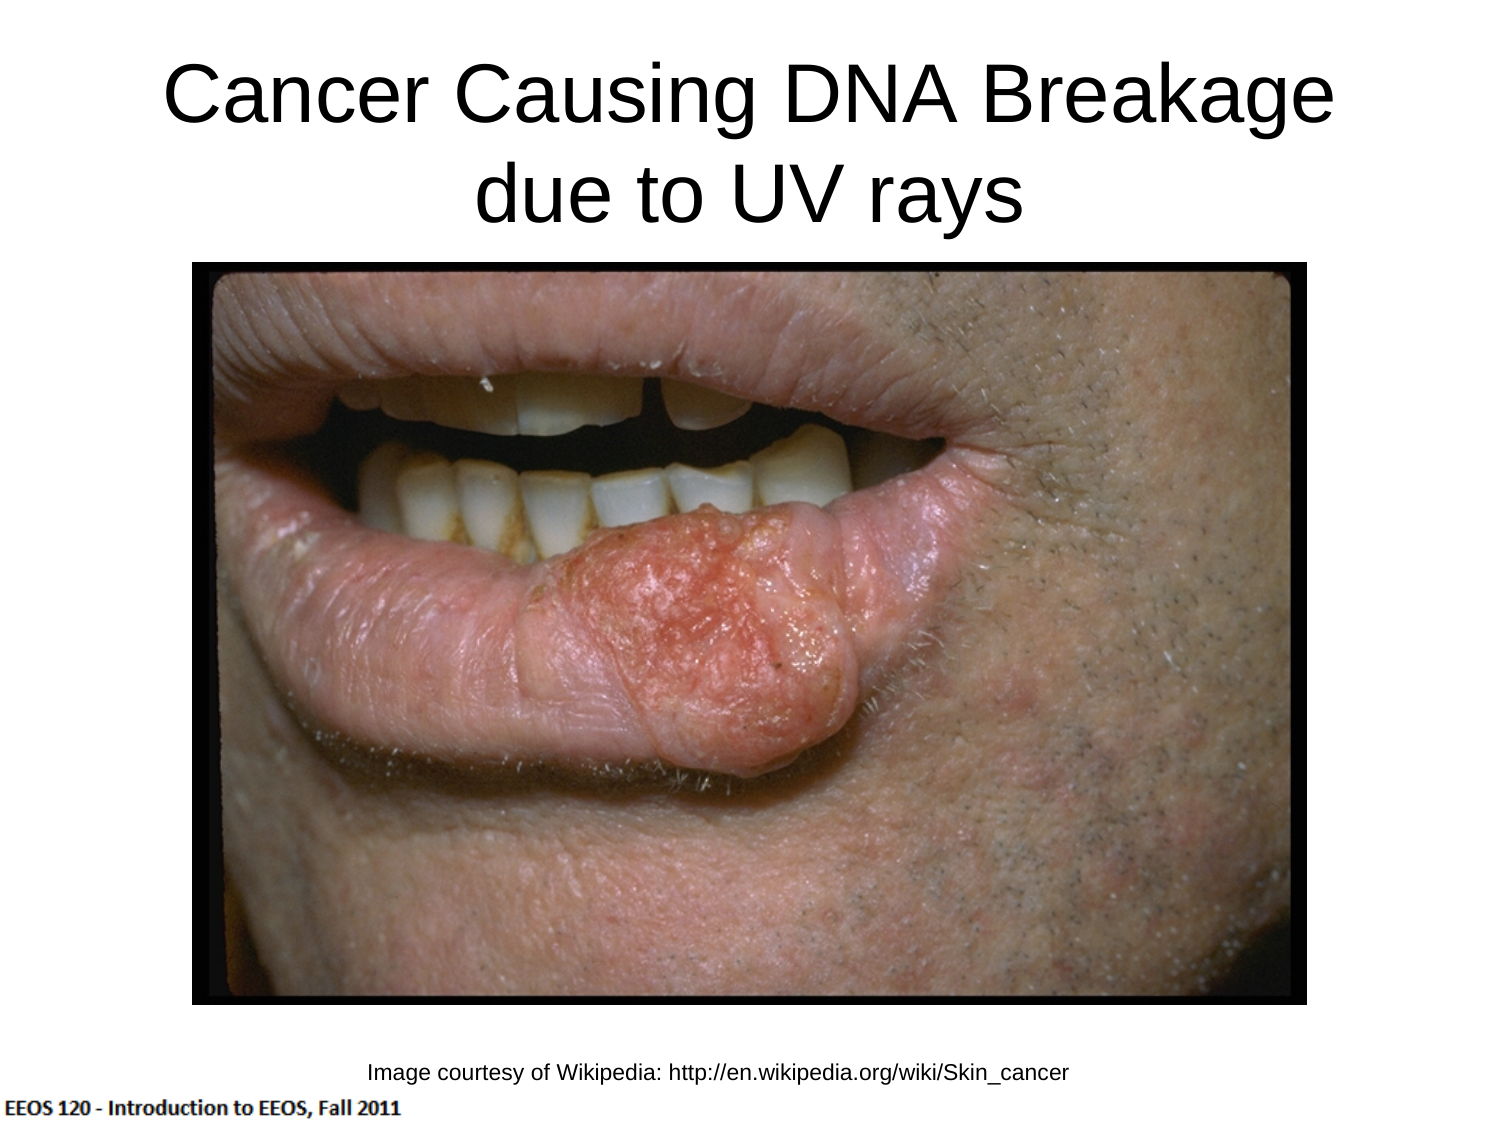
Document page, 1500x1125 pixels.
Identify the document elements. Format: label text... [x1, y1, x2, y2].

title Cancer Causing DNA Breakage due to UV rays [75, 31, 1426, 247]
text_box Image courtesy of Wikipedia: http://en.wikipedia.org/wiki/Skin_cancer [352, 1050, 1086, 1093]
text_box [192, 262, 1307, 1006]
picture [0, 1090, 406, 1125]
